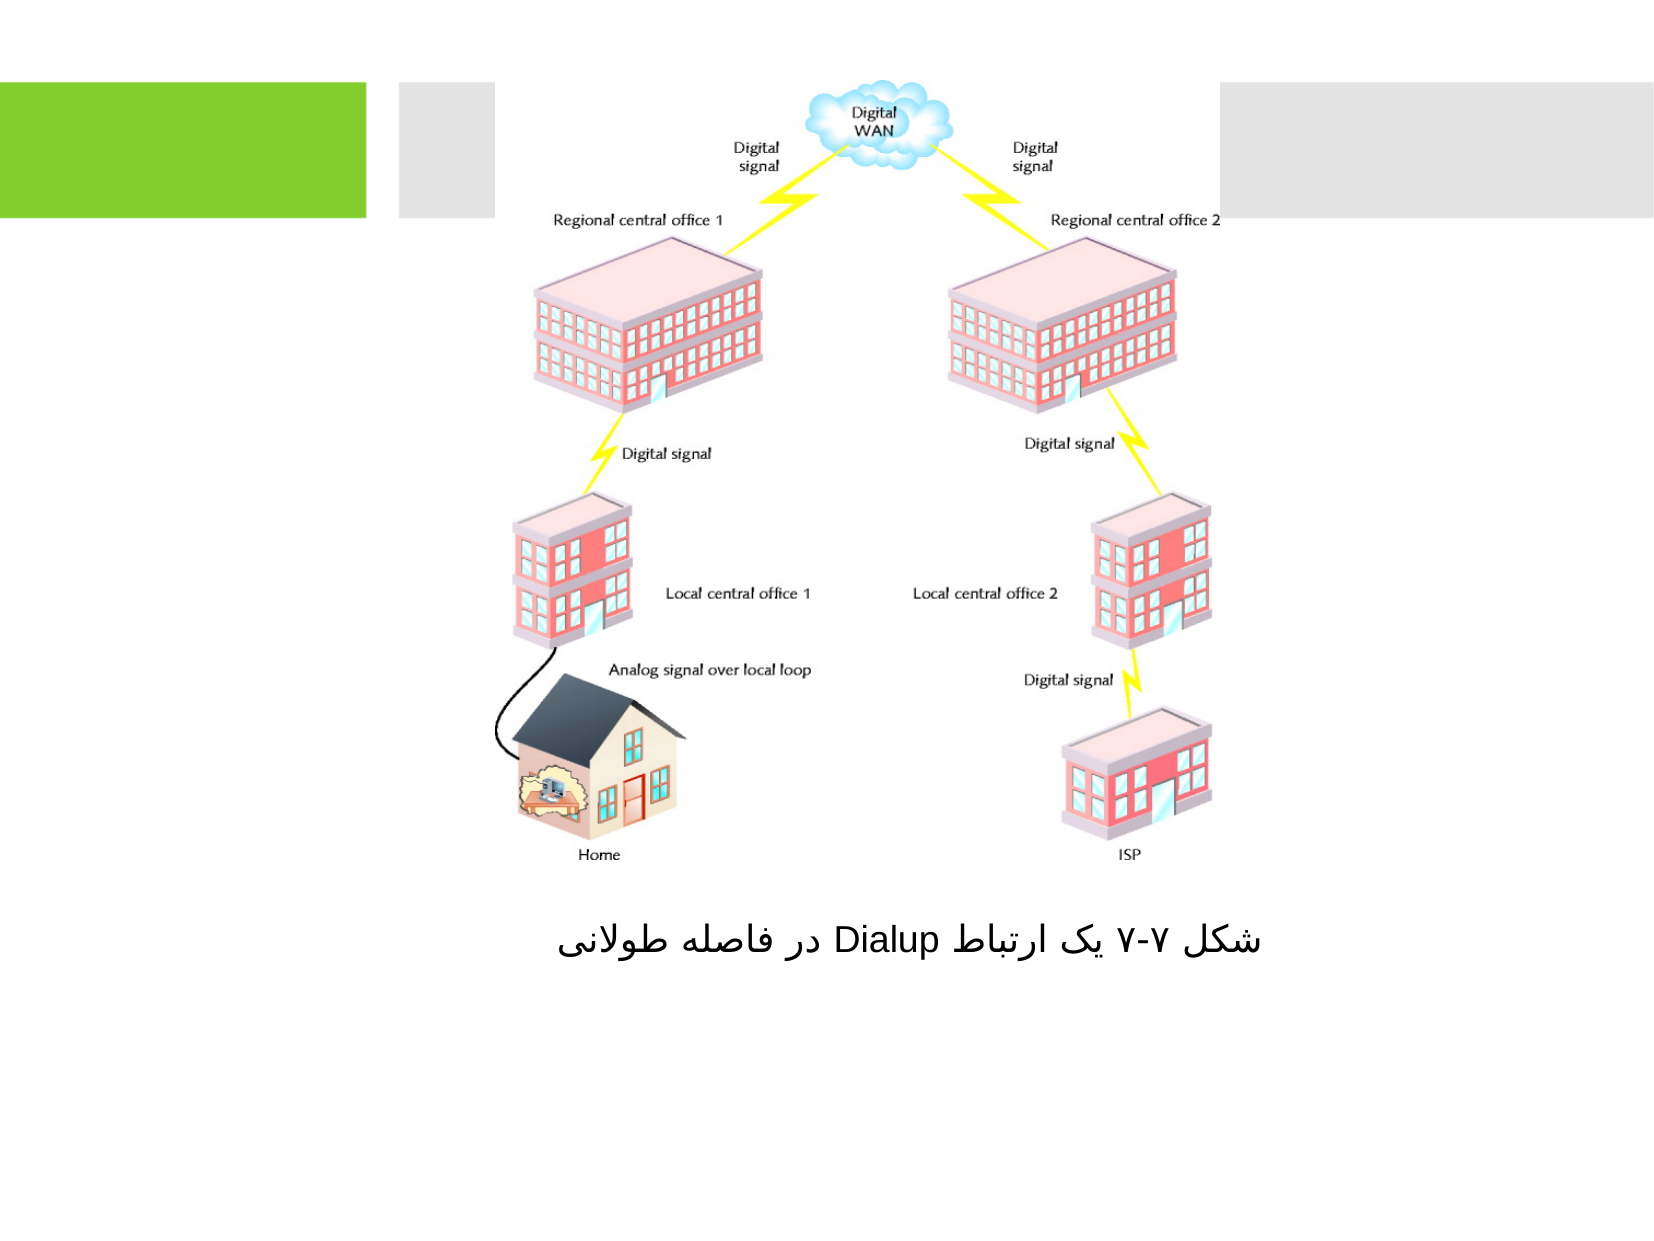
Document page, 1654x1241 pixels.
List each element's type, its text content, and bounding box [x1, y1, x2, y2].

text_box شکل ۷-۷ یک ارتباط Dialup در فاصله طولانی [467, 907, 1388, 968]
picture [0, 0, 1654, 1241]
